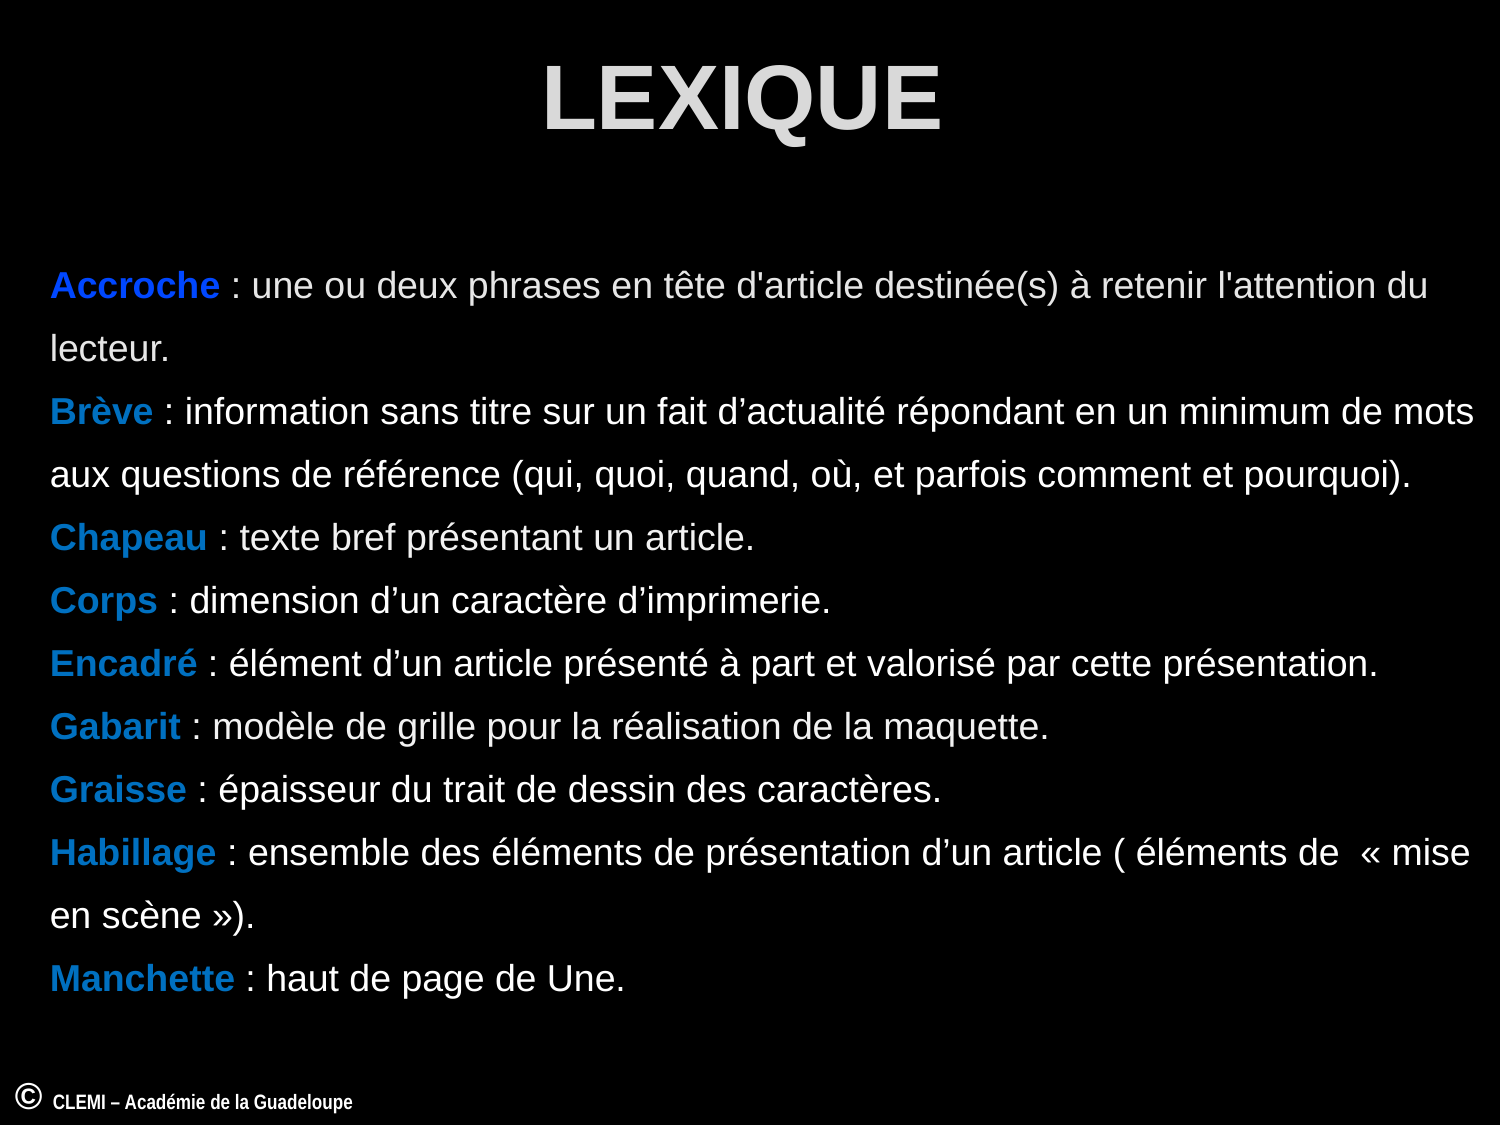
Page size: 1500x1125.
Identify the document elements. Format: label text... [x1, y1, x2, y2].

text_box Accroche : une ou deux phrases en tête d'article destinée(s) à retenir l'attention du lecteur. Brève : information sans titre sur un fait d’actualité répondant en un minimum de mots aux questions de référence (qui, quoi, quand, où, et parfois comment et pourquoi). Chapeau : texte bref présentant un article. Corps : dimension d’un caractère d’imprimerie. Encadré : élément d’un article présenté à part et valorisé par cette présentation. Gabarit : modèle de grille pour la réalisation de la maquette. Graisse : épaisseur du trait de dessin des caractères. Habillage : ensemble des éléments de présentation d’un article ( éléments de « mise en scène »). Manchette : haut de page de Une. [35, 236, 1500, 1008]
text_box © CLEMI – Académie de la Guadeloupe [0, 1067, 575, 1125]
title LEXIQUE [67, 19, 1418, 178]
